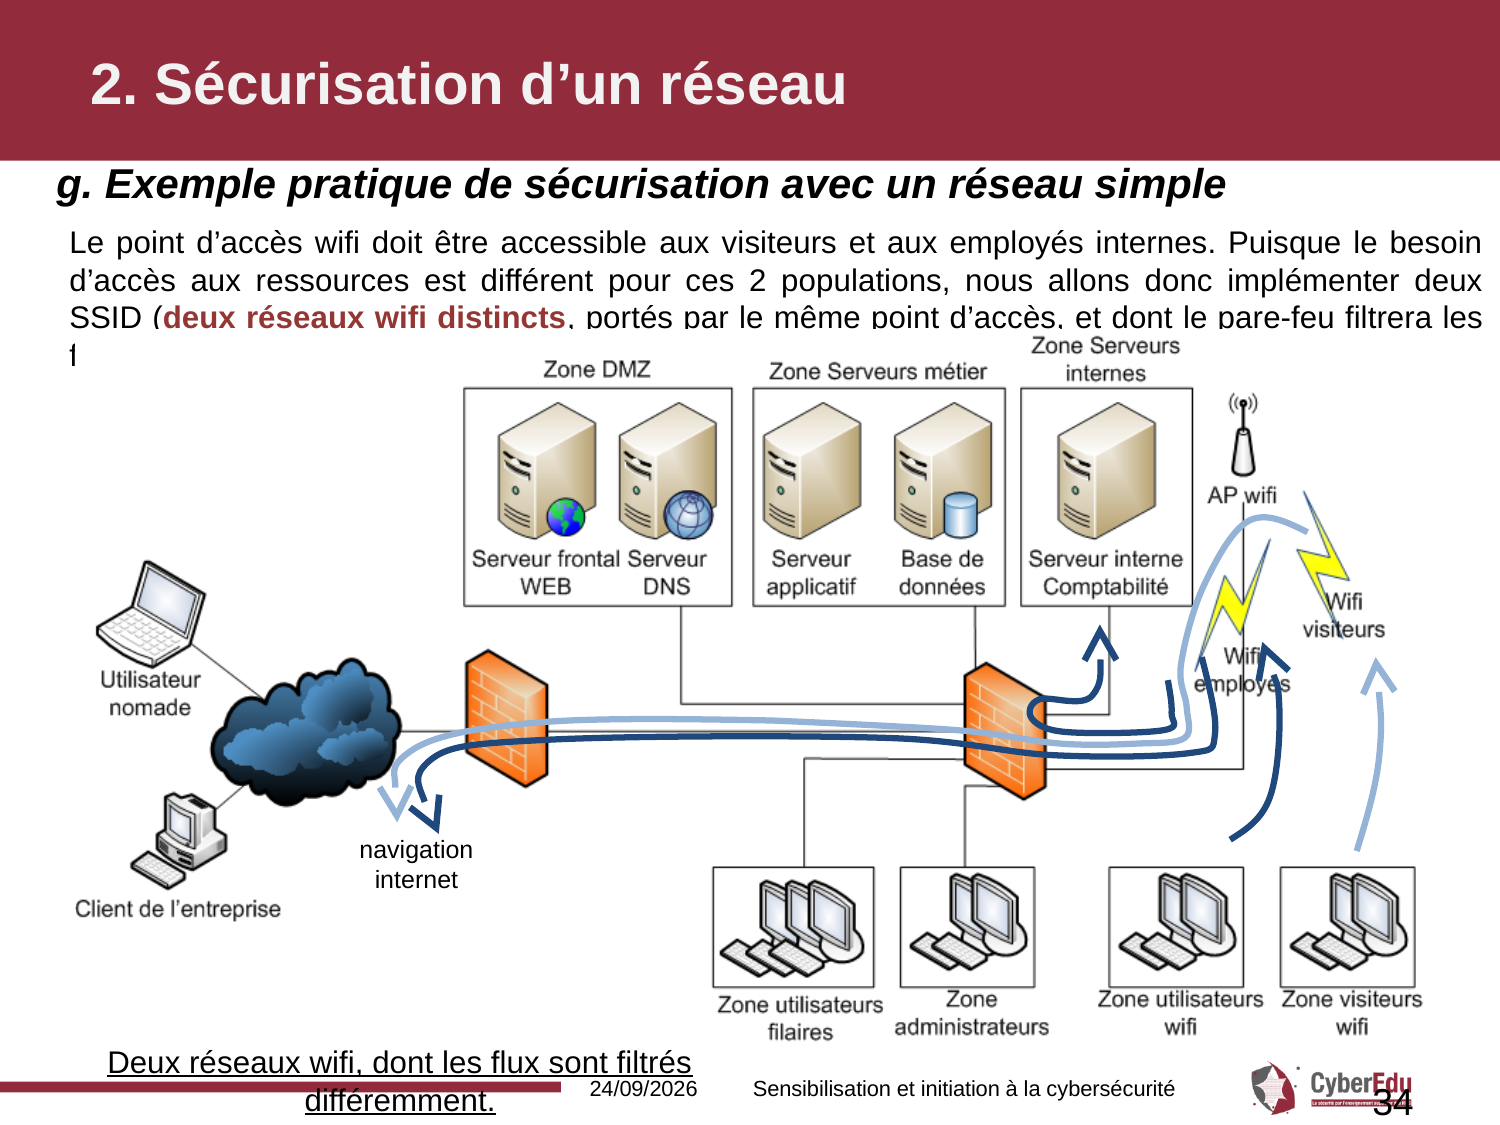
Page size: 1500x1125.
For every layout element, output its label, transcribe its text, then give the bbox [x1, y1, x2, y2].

picture [75, 329, 1423, 1047]
footer Sensibilisation et initiation à la cybersécurité [807, 1057, 1236, 1118]
text_box navigation internet [330, 825, 503, 901]
title 2. Sécurisation d’un réseau [75, 1, 1425, 149]
text_box g. Exemple pratique de sécurisation avec un réseau simple [41, 149, 1471, 244]
picture [1246, 1060, 1412, 1115]
picture [1396, 1094, 1405, 1107]
text_box Deux réseaux wifi, dont les flux sont filtrés différemment. [0, 1034, 807, 1125]
text_box Le point d’accès wifi doit être accessible aux visiteurs et aux employés internes. Puisque le besoin d’accès aux ressources est différent pour ces 2 populations, nous allons donc implémenter deux SSID (deux réseaux wifi distincts, portés par le même point d’accès, et dont le pare-feu filtrera les flux). [54, 215, 1500, 433]
